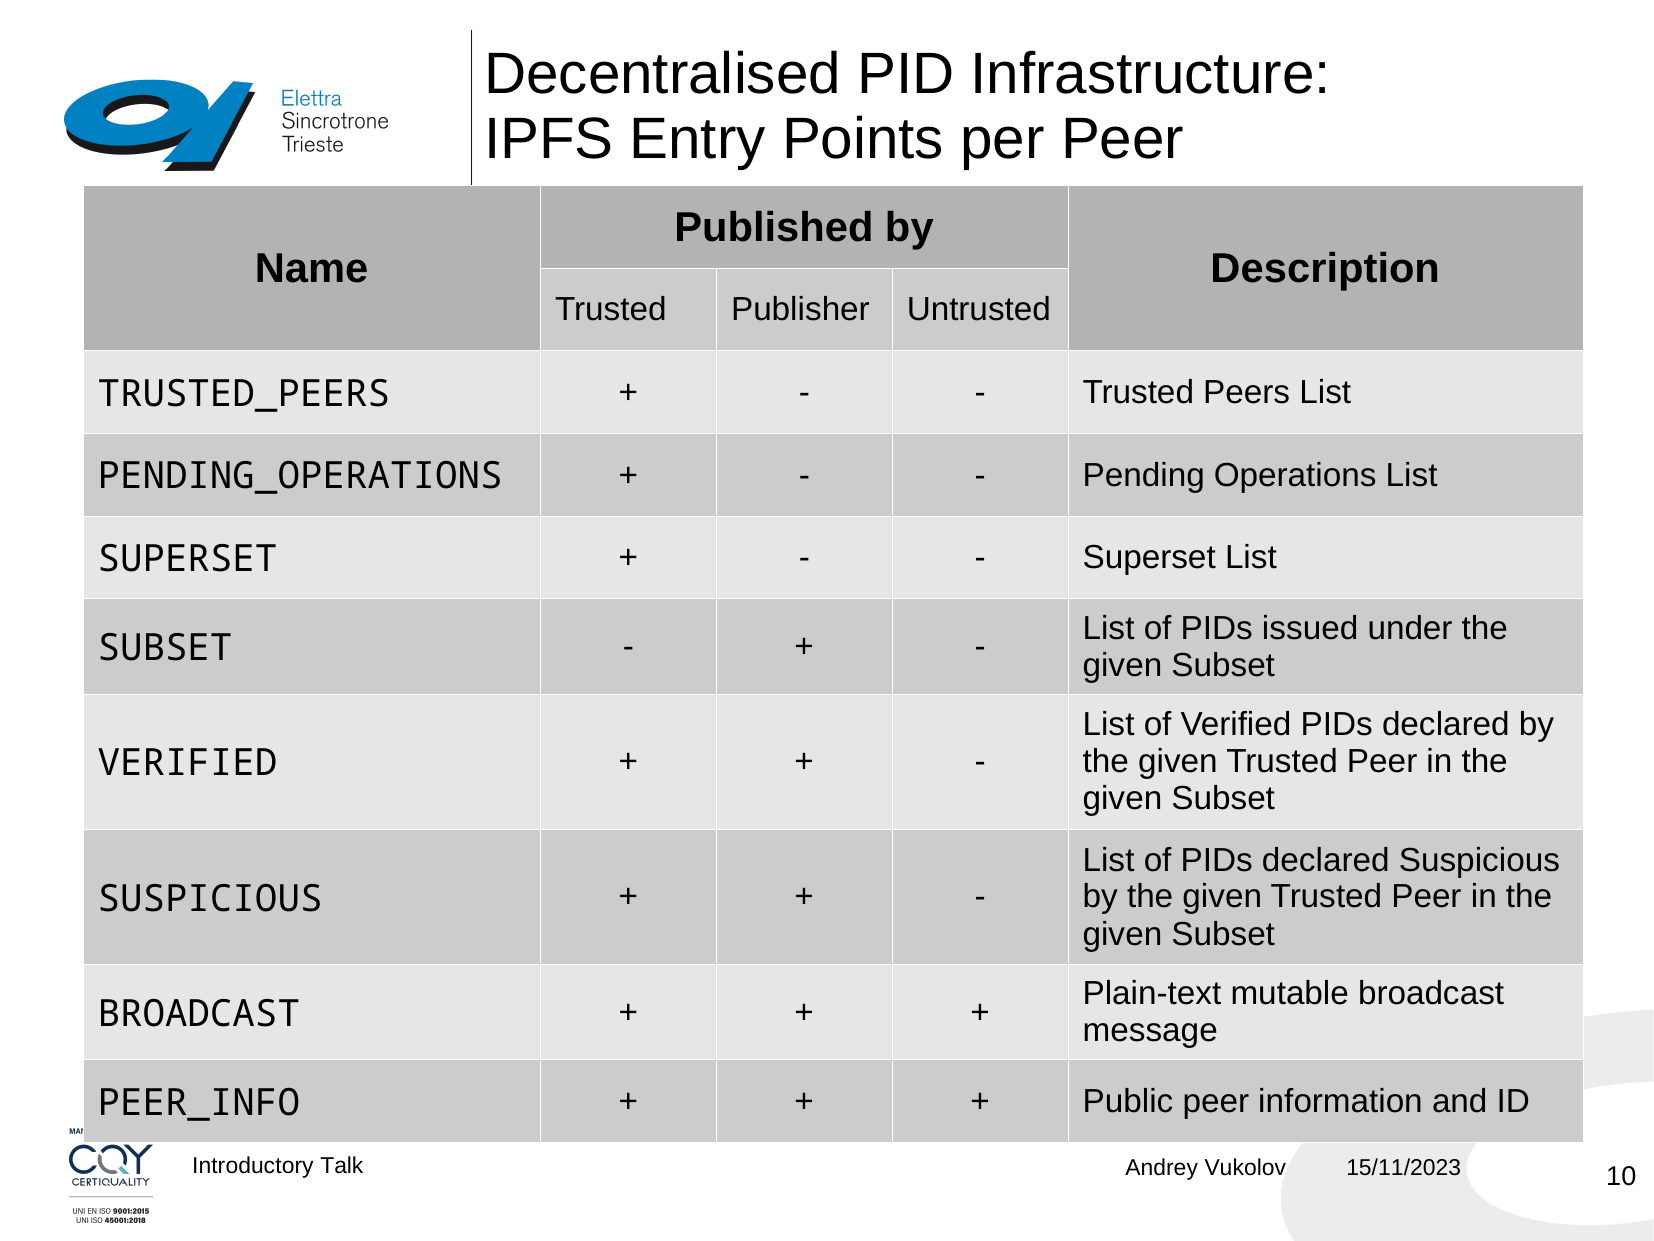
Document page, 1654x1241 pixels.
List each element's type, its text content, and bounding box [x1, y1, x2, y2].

table_cell - [541, 599, 716, 694]
table_cell SUBSET [84, 599, 540, 694]
table_cell + [541, 695, 716, 829]
table_header Published by [541, 186, 1068, 268]
table_cell SUSPICIOUS [84, 830, 540, 964]
table_cell - [717, 351, 892, 433]
table_cell Pending Operations List [1069, 434, 1583, 516]
table_cell + [541, 351, 716, 433]
table_cell - [893, 695, 1068, 829]
table_cell - [893, 434, 1068, 516]
table_cell + [717, 599, 892, 694]
table_cell List of PIDs declared Suspicious by the given Trusted Peer in the given Subset [1069, 830, 1583, 964]
table_cell Publisher [717, 269, 892, 350]
table_cell PENDING_OPERATIONS [84, 434, 540, 516]
table_cell - [717, 517, 892, 598]
table_cell Trusted [541, 269, 716, 350]
table_cell - [893, 517, 1068, 598]
table_cell - [717, 434, 892, 516]
table_header Name [84, 186, 540, 350]
table_cell - [893, 351, 1068, 433]
table_cell List of PIDs issued under the given Subset [1069, 599, 1583, 694]
table_cell Public peer information and ID [1069, 1060, 1583, 1142]
text_box <номер> [1606, 1161, 1654, 1199]
table_cell Untrusted [893, 269, 1068, 350]
title Decentralised PID Infrastructure: IPFS Entry Points per Peer [484, 29, 1583, 184]
table_cell + [893, 1060, 1068, 1142]
table_cell + [541, 965, 716, 1059]
table_cell + [893, 965, 1068, 1059]
table_cell TRUSTED_PEERS [84, 351, 540, 433]
table_cell PEER_INFO [84, 1060, 540, 1142]
table_cell Superset List [1069, 517, 1583, 598]
table_cell List of Verified PIDs declared by the given Trusted Peer in the given Subset [1069, 695, 1583, 829]
table_cell + [541, 434, 716, 516]
table_cell - [893, 830, 1068, 964]
picture [0, 6, 1654, 1241]
table_cell + [717, 1060, 892, 1142]
table_cell + [717, 830, 892, 964]
table_header Description [1069, 186, 1583, 350]
table_cell SUPERSET [84, 517, 540, 598]
table_cell VERIFIED [84, 695, 540, 829]
table_cell + [717, 695, 892, 829]
table_cell Trusted Peers List [1069, 351, 1583, 433]
table_cell BROADCAST [84, 965, 540, 1059]
table_cell + [541, 1060, 716, 1142]
table_cell Plain-text mutable broadcast message [1069, 965, 1583, 1059]
table_cell - [893, 599, 1068, 694]
table_cell + [717, 965, 892, 1059]
table_cell + [541, 517, 716, 598]
table_cell + [541, 830, 716, 964]
